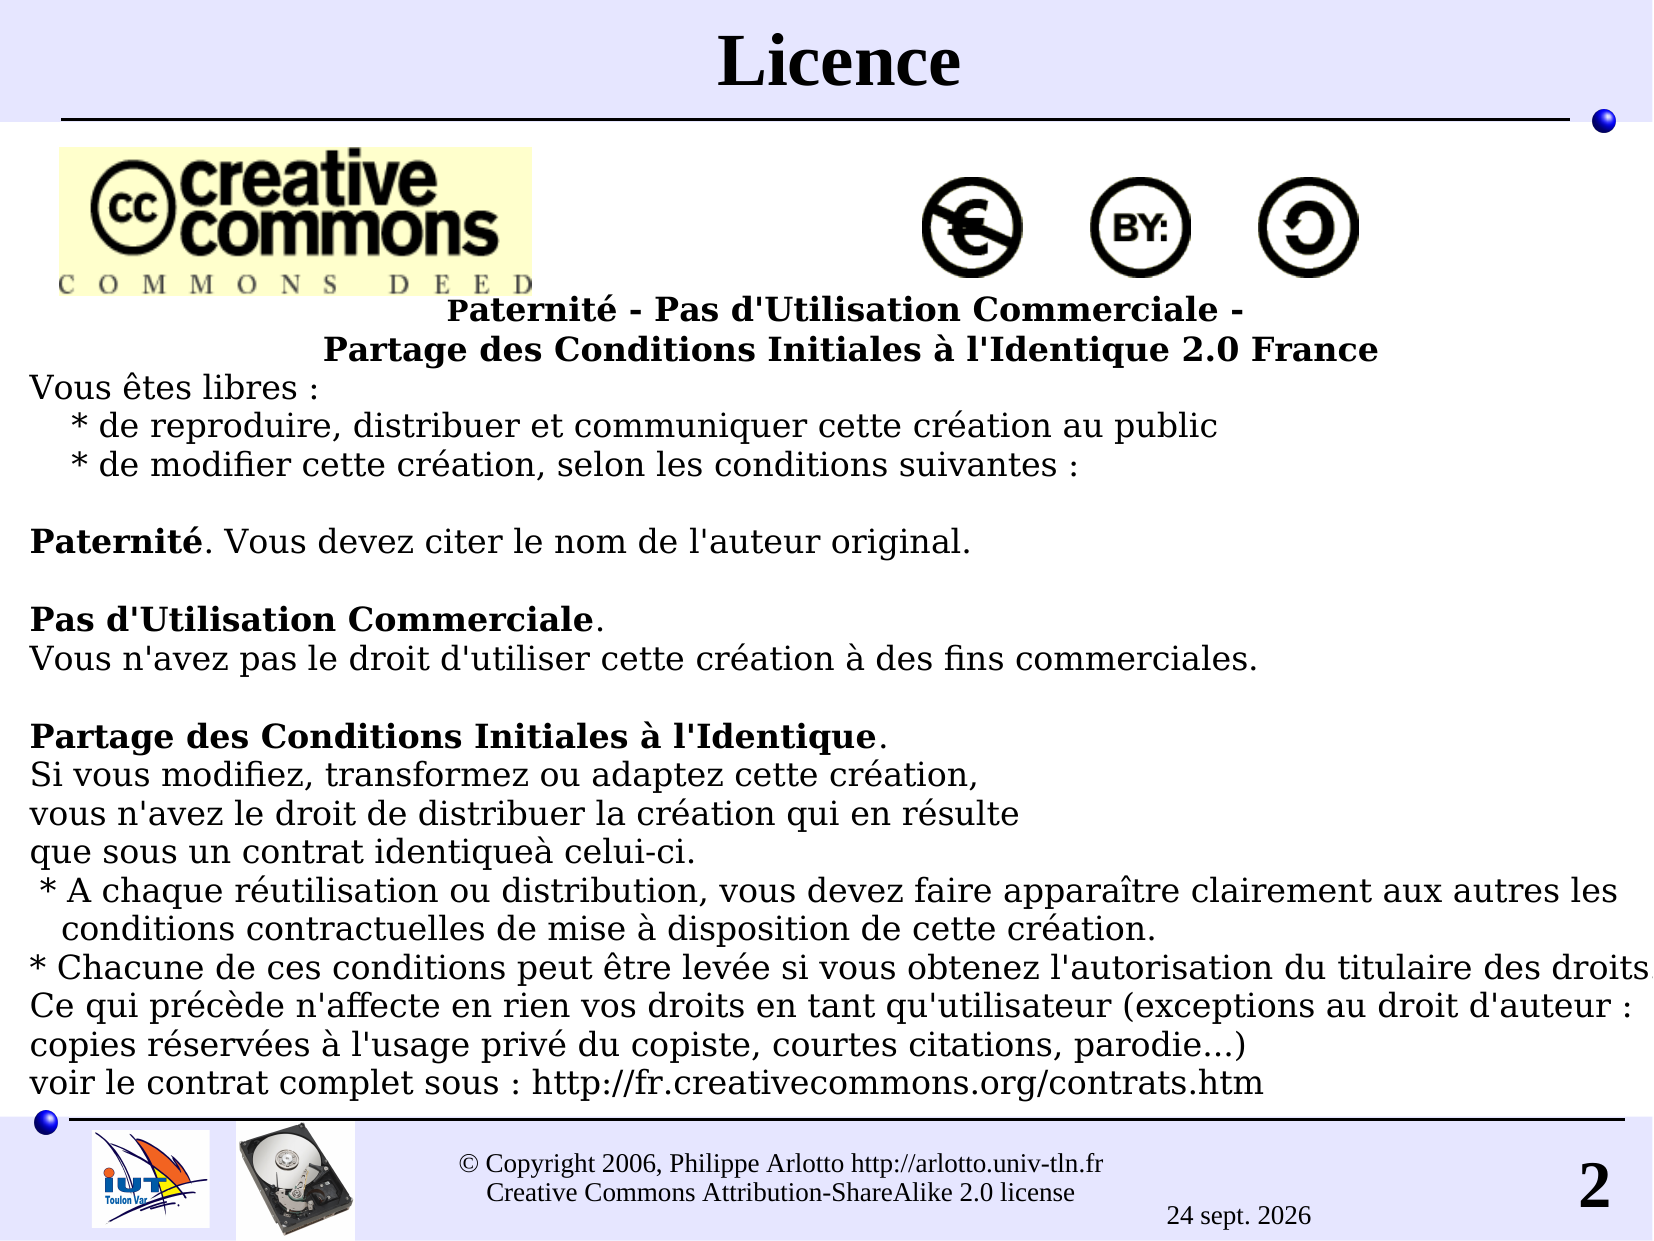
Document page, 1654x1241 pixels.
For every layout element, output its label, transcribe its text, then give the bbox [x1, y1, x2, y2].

picture [922, 177, 1023, 278]
picture [1258, 177, 1359, 278]
picture [59, 147, 532, 290]
picture [236, 1176, 355, 1241]
title Licence [95, 14, 1585, 107]
picture [1090, 177, 1191, 278]
text_box Paternité - Pas d'Utilisation Commerciale - Partage des Conditions Initiales à l'Identique 2.0 France Vous êtes libres : * de reproduire, distribuer et communiquer cette création au public * de modifier cette création, selon les conditions suivantes : Paternité. Vous devez citer le nom de l'auteur original. Pas d'Utilisation Commerciale. Vous n'avez pas le droit d'utiliser cette création à des fins commerciales. Partage des Conditions Initiales à l'Identique. Si vous modifiez, transformez ou adaptez cette création, vous n'avez le droit de distribuer la création qui en résulte que sous un contrat identiqueà celui-ci. * A chaque réutilisation ou distribution, vous devez faire apparaître clairement aux autres les conditions contractuelles de mise à disposition de cette création. * Chacune de ces conditions peut être levée si vous obtenez l'autorisation du titulaire des droits. Ce qui précède n'affecte en rien vos droits en tant qu'utilisateur (exceptions au droit d'auteur : copies réservées à l'usage privé du copiste, courtes citations, parodie...) voir le contrat complet sous : http://fr.creativecommons.org/contrats.htm [29, 290, 1653, 1176]
